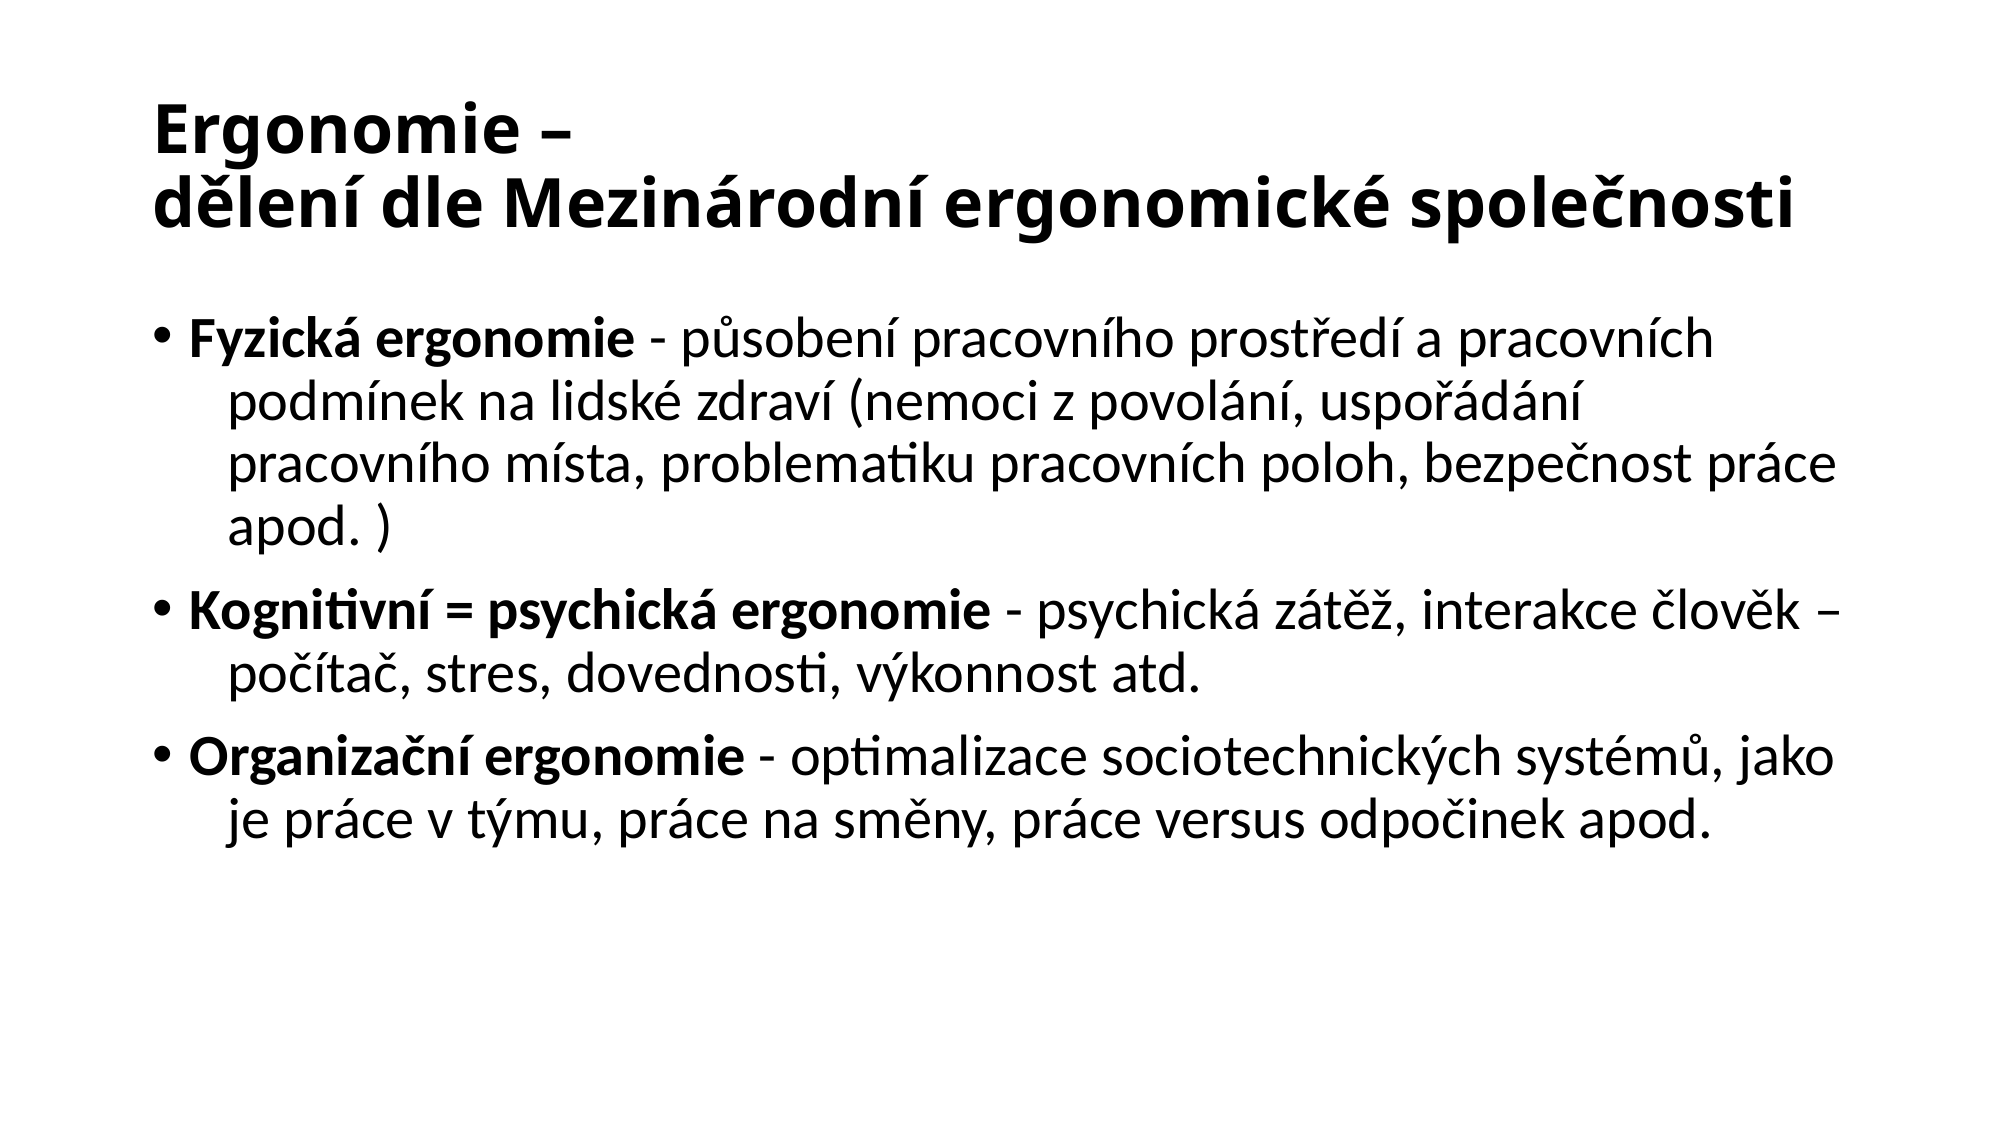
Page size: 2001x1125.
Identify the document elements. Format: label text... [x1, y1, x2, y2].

title Ergonomie – dělení dle Mezinárodní ergonomické společnosti [137, 59, 1863, 278]
list Fyzická ergonomie - působení pracovního prostředí a pracovních podmínek na lidské zdraví (nemoci z povolání, uspořádání pracovního místa, problematiku pracovních poloh, bezpečnost práce apod. ) Kognitivní = psychická ergonomie - psychická zátěž, interakce člověk – počítač, stres, dovednosti, výkonnost atd. Organizační ergonomie - optimalizace sociotechnických systémů, jako je práce v týmu, práce na směny, práce versus odpočinek apod. [137, 299, 1863, 1014]
